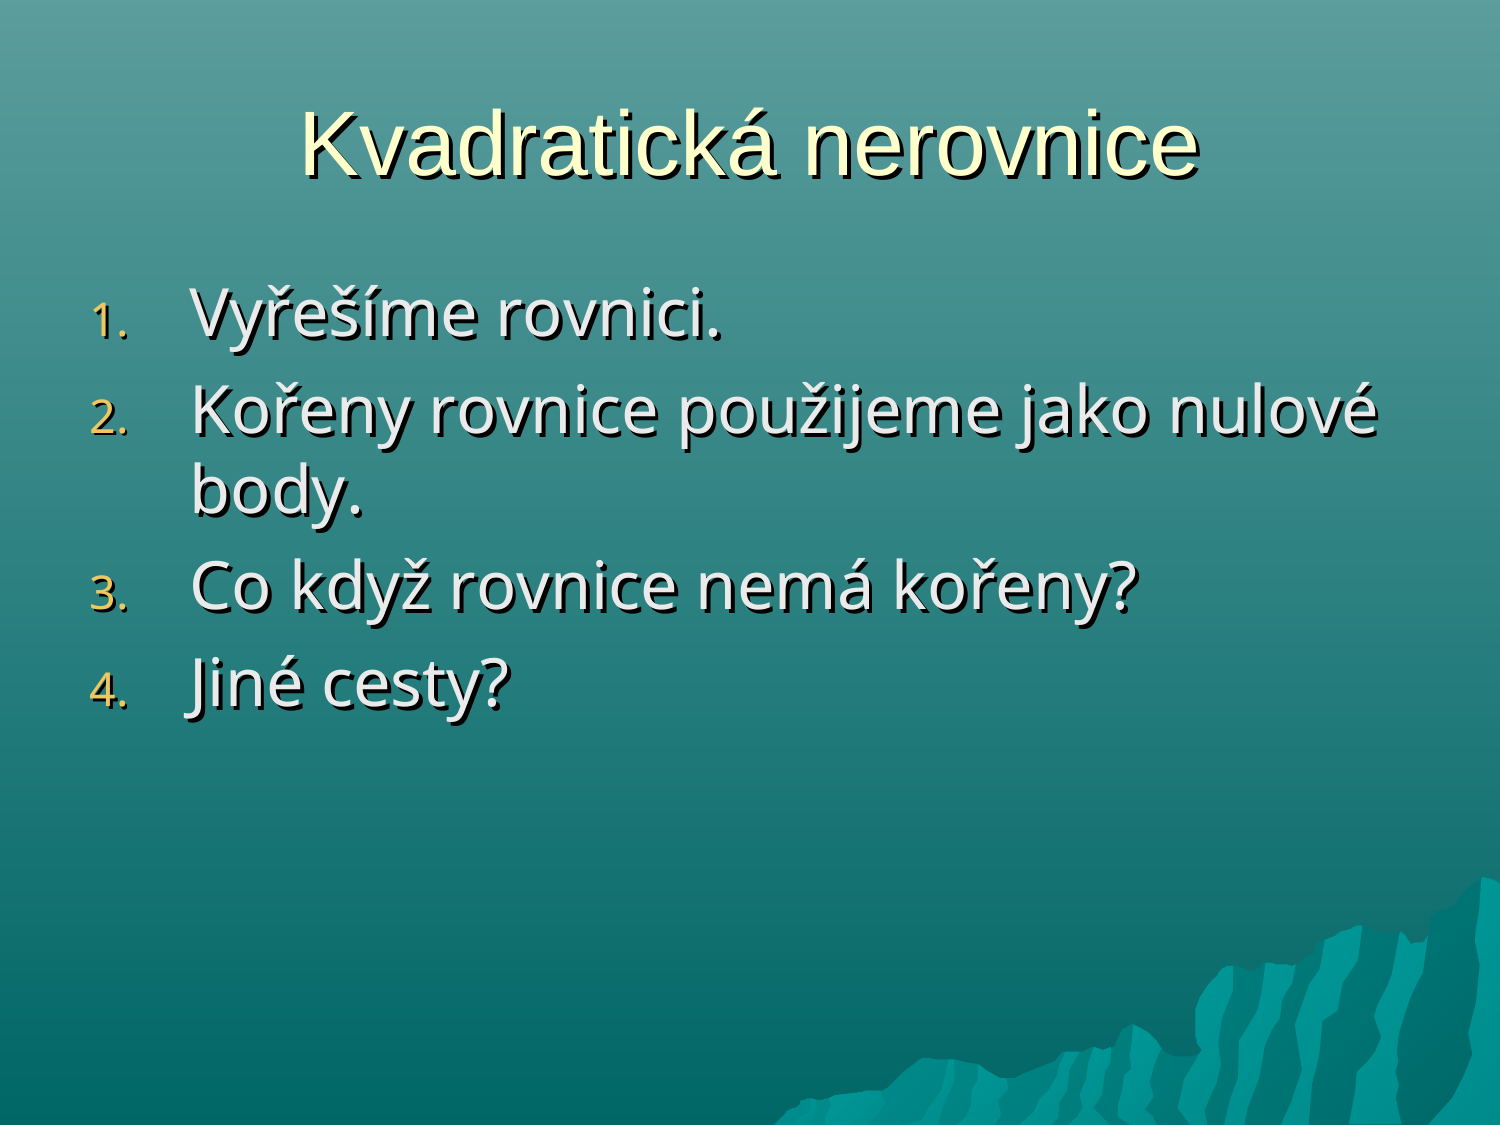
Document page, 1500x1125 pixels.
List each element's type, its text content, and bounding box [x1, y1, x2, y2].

title Kvadratická nerovnice [75, 45, 1426, 233]
list Vyřešíme rovnici. Kořeny rovnice použijeme jako nulové body. Co když rovnice nemá kořeny? Jiné cesty? [75, 262, 1426, 1006]
